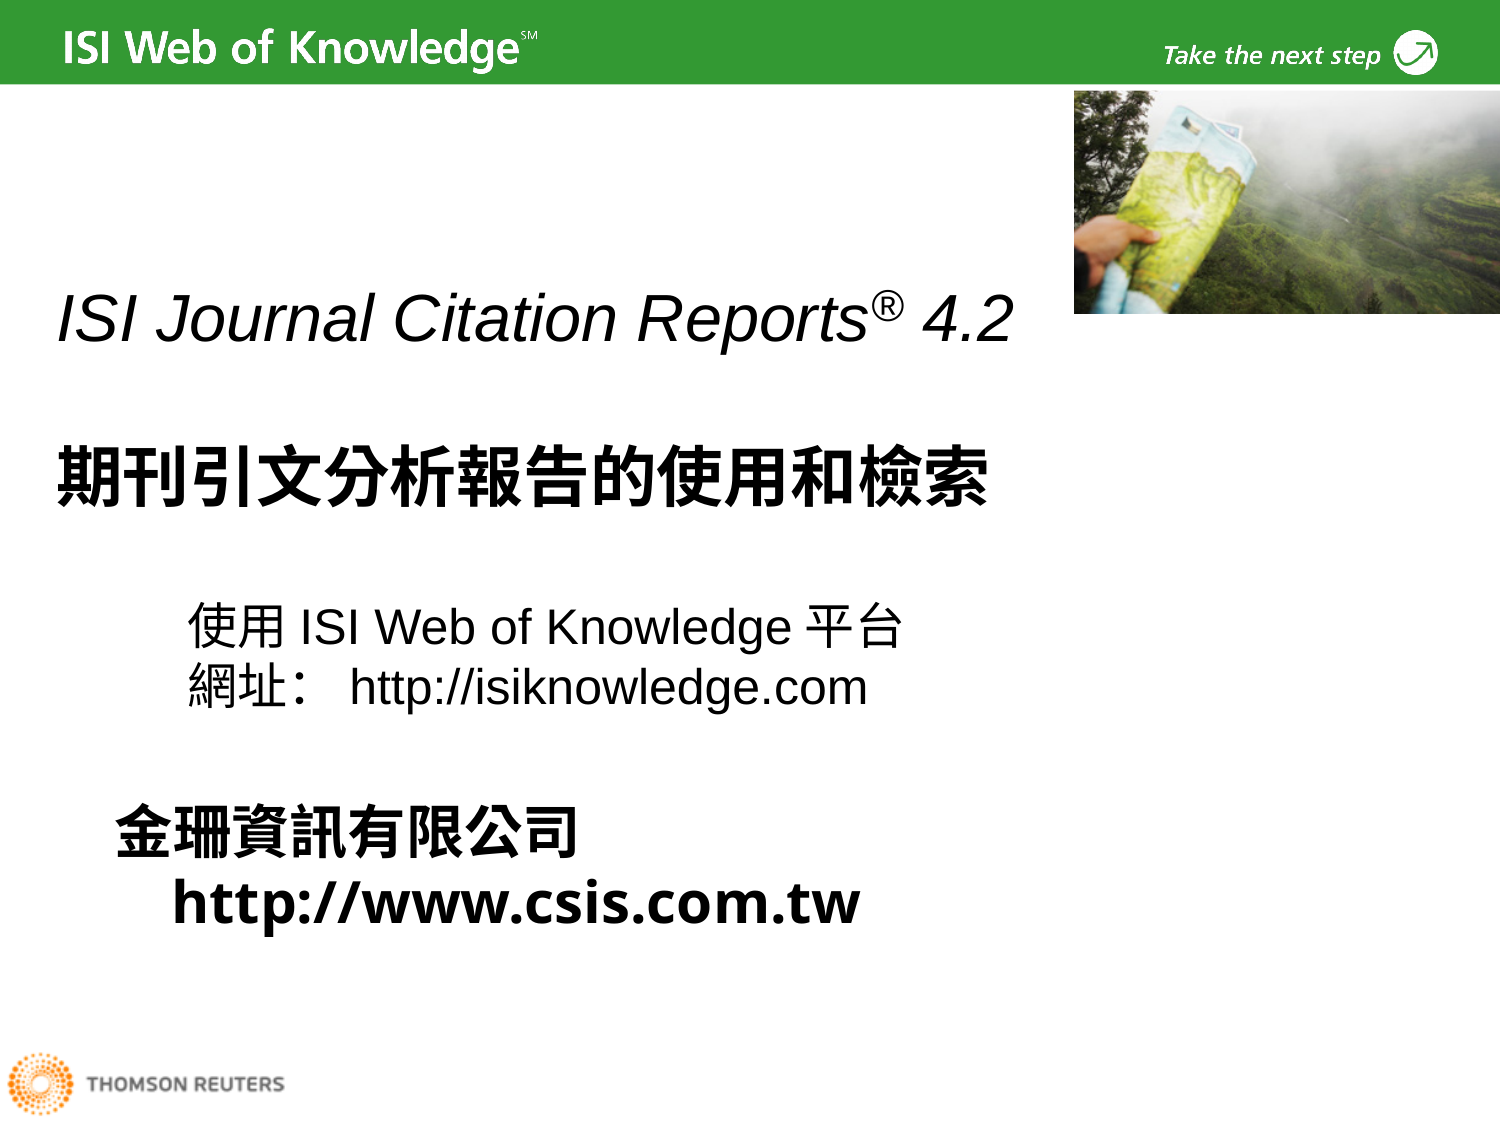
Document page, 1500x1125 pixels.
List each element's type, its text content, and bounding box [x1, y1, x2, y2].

text_box ISI Journal Citation Reports® 4.2 期刊引文分析報告的使用和檢索 使用ISI Web of Knowledge平台 網址：http://isiknowledge.com [41, 267, 1258, 862]
text_box 金珊資訊有限公司 http://www.csis.com.tw [100, 787, 1297, 952]
